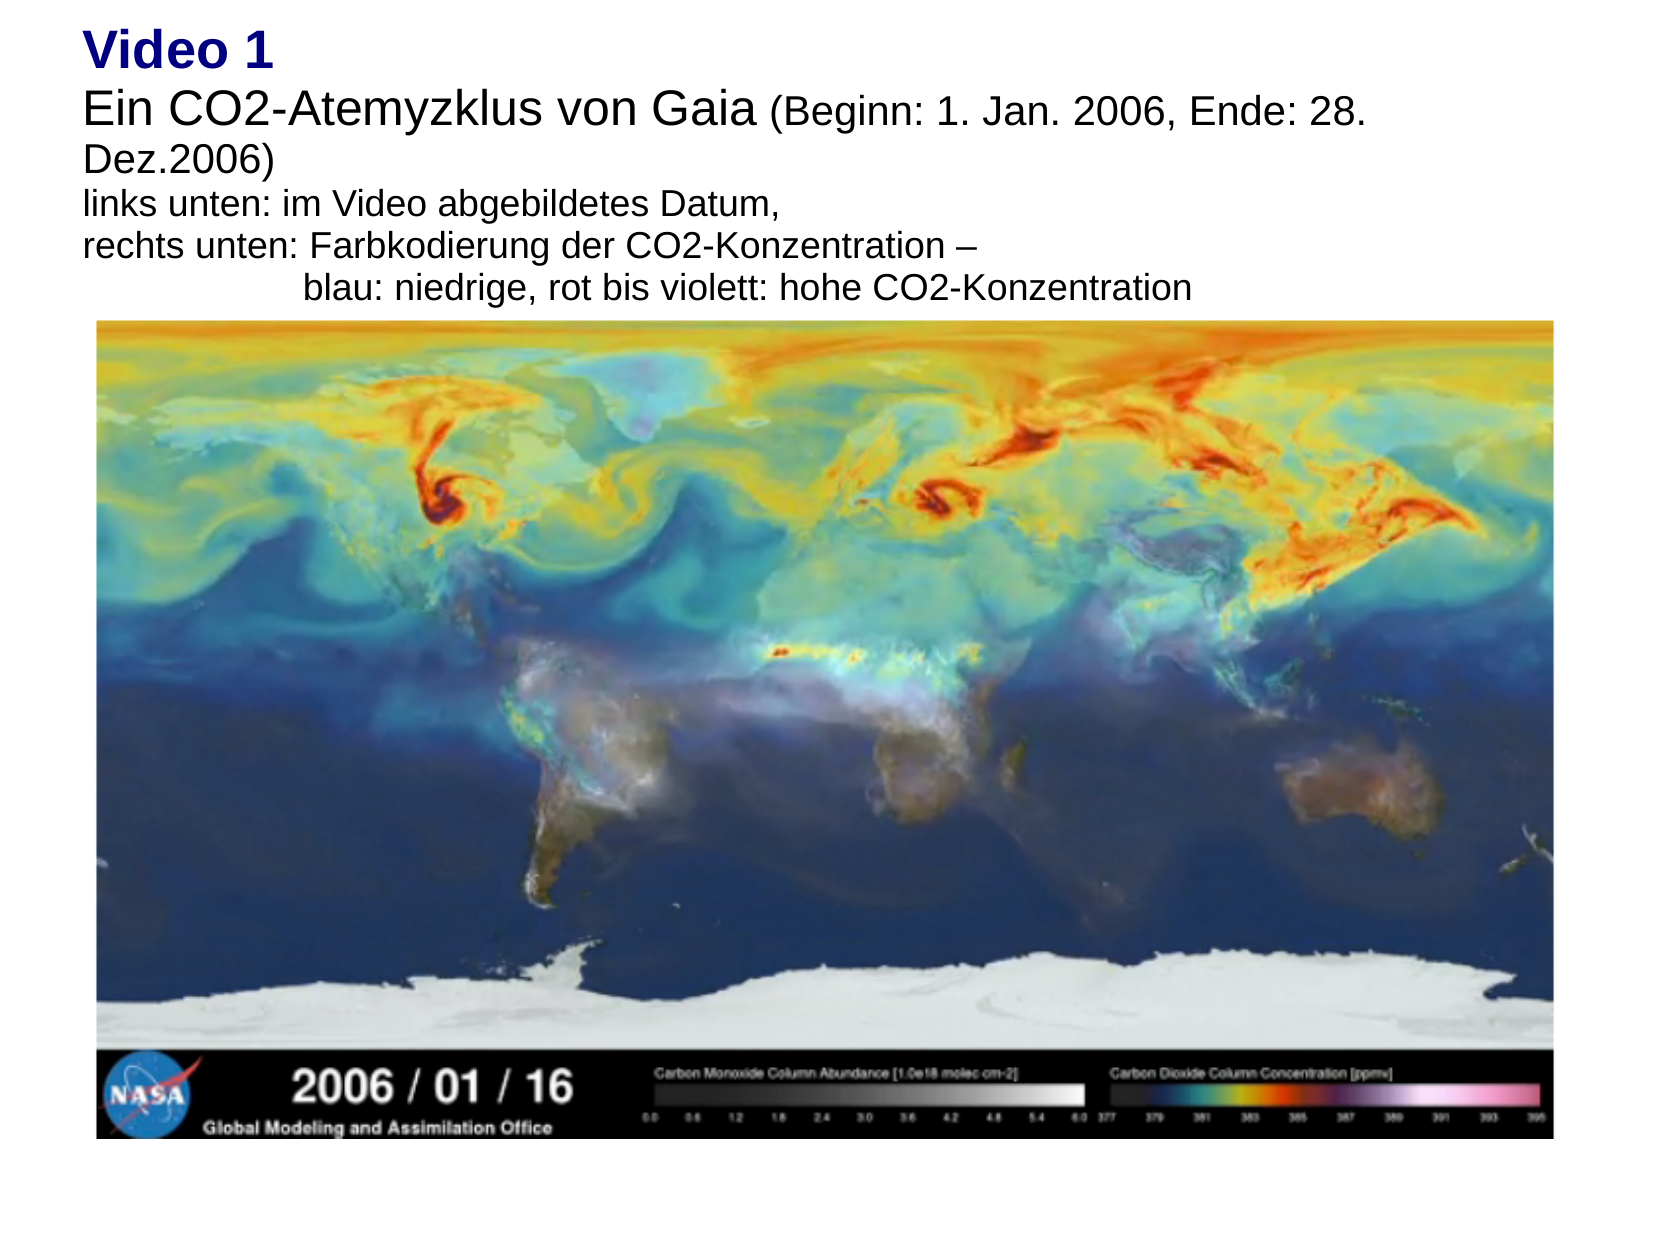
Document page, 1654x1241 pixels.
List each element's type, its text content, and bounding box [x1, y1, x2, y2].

picture [93, 319, 1560, 1139]
title Video 1 Ein CO2-Atemyzklus von Gaia (Beginn: 1. Jan. 2006, Ende: 28. Dez.2006) links unten: im Video abgebildetes Datum, rechts unten: Farbkodierung der CO2-Konzentration – blau: niedrige, rot bis violett: hohe CO2-Konzentration [82, 19, 1571, 374]
